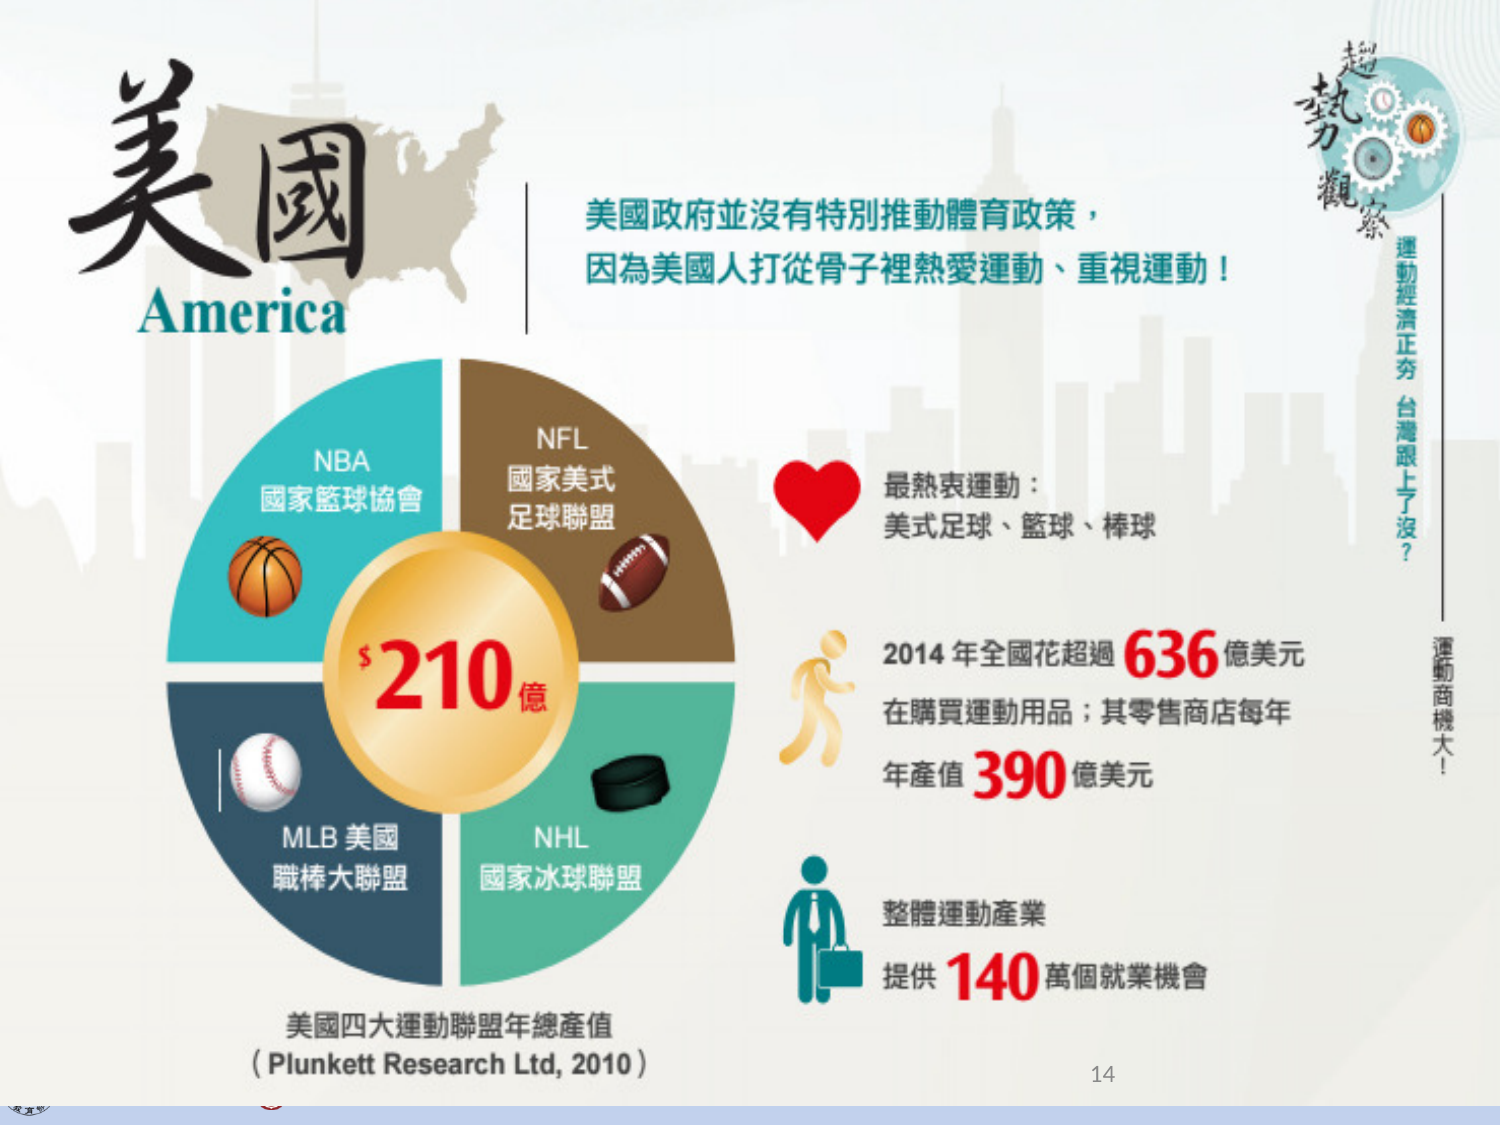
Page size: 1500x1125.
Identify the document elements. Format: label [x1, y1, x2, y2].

picture [0, 0, 1500, 1106]
text_box [1074, 1042, 1426, 1103]
